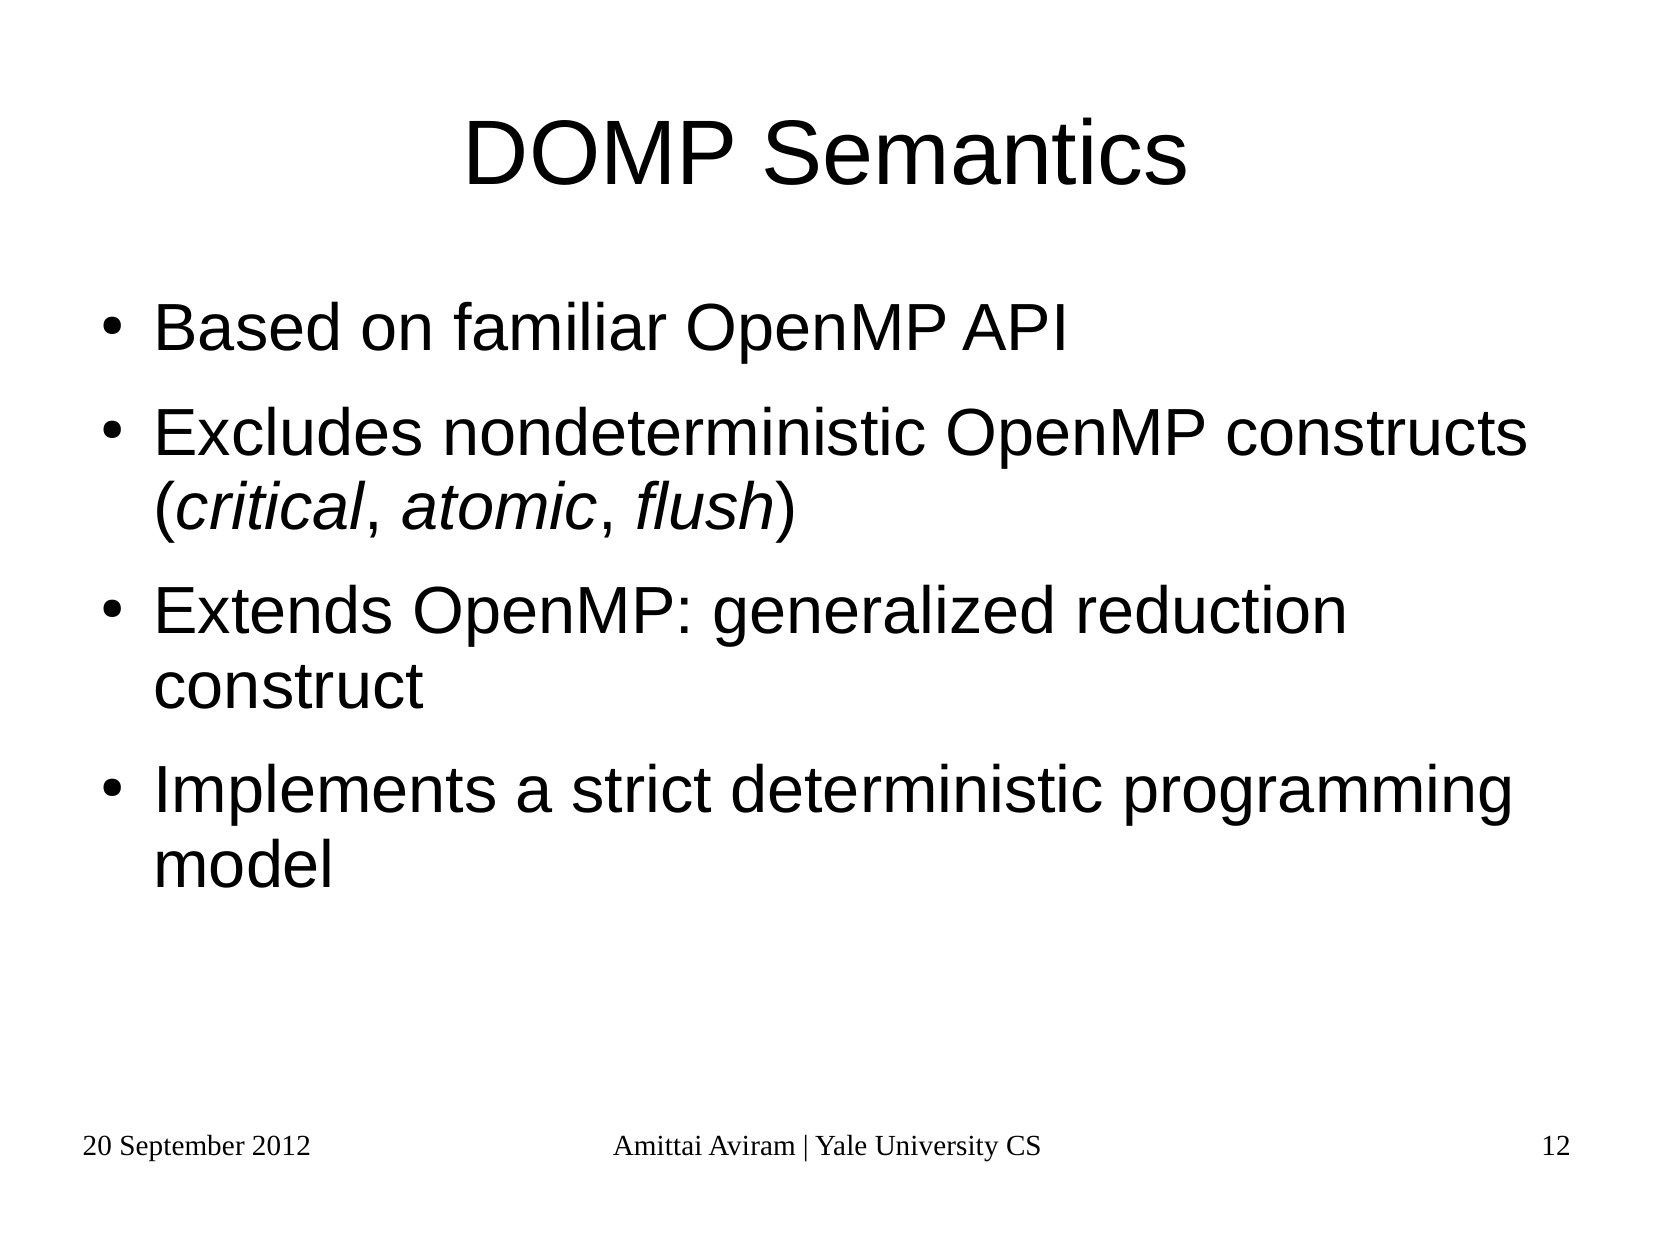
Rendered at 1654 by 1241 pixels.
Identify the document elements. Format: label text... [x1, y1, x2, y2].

list Based on familiar OpenMP API Excludes nondeterministic OpenMP constructs (critical, atomic, flush) Extends OpenMP: generalized reduction construct Implements a strict deterministic programming model [82, 290, 1571, 1109]
title DOMP Semantics [82, 49, 1571, 257]
